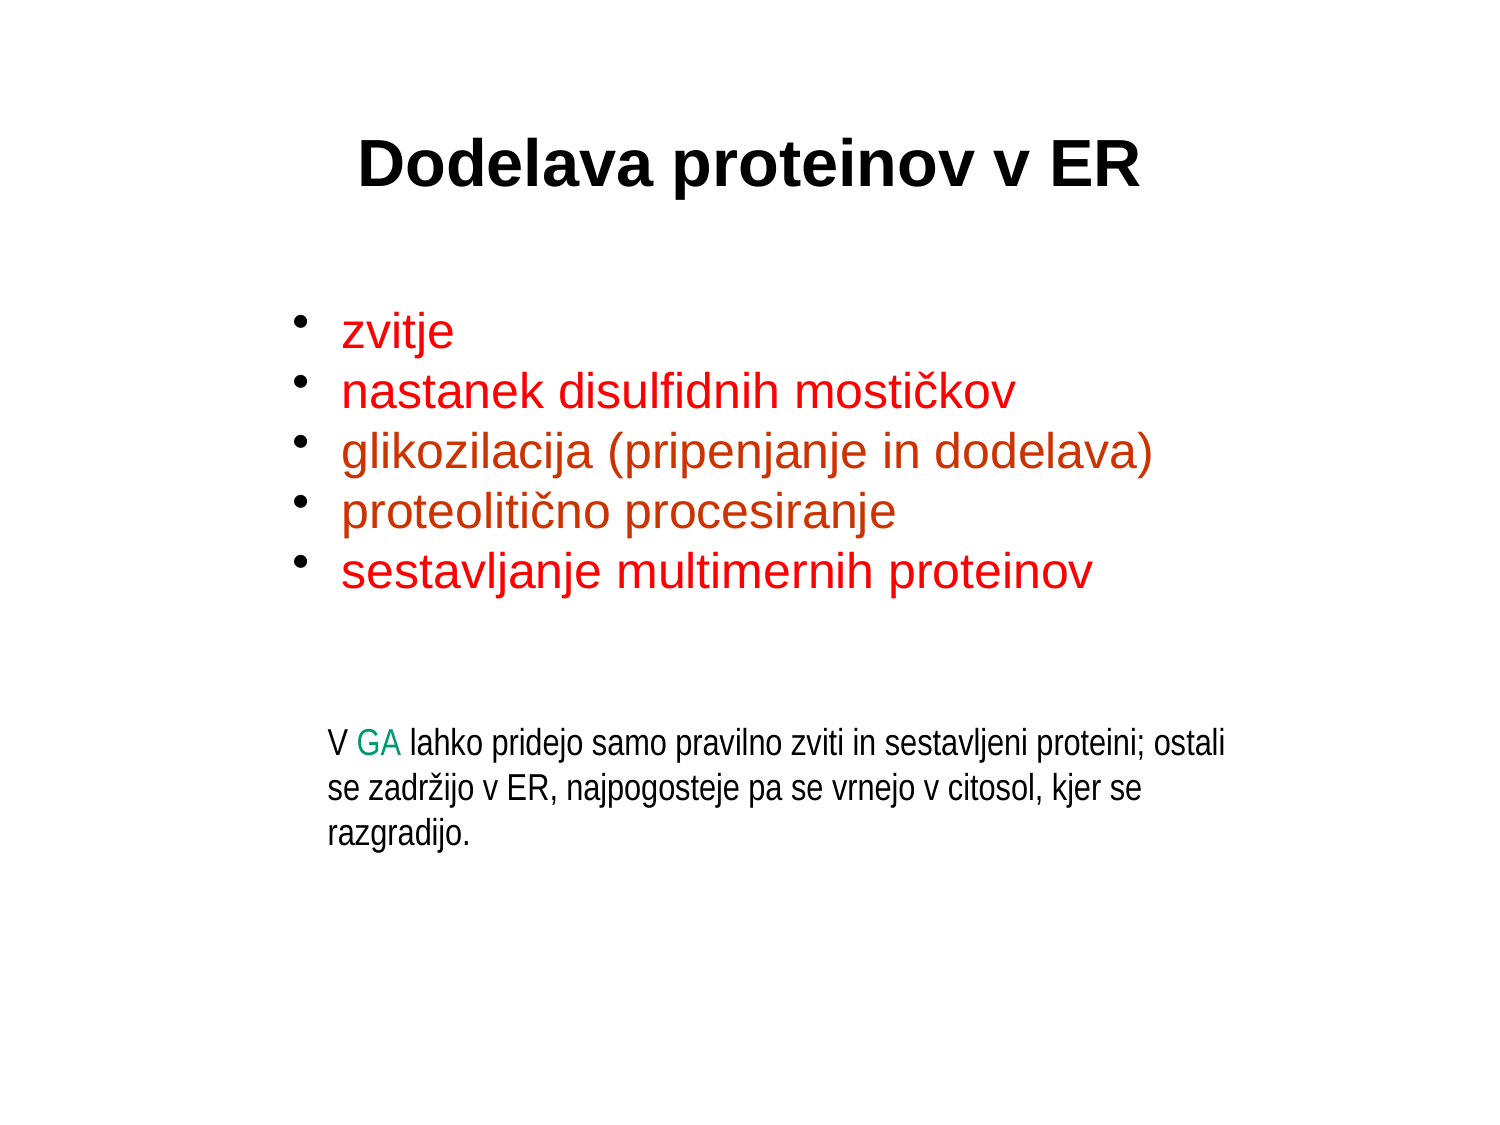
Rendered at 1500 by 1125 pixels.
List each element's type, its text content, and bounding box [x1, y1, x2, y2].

title Dodelava proteinov v ER [112, 99, 1388, 220]
text_box zvitje nastanek disulfidnih mostičkov glikozilacija (pripenjanje in dodelava) proteolitično procesiranje sestavljanje multimernih proteinov V GA lahko pridejo samo pravilno zviti in sestavljeni proteini; ostali se zadržijo v ER, najpogosteje pa se vrnejo v citosol, kjer se razgradijo. [277, 290, 1258, 861]
